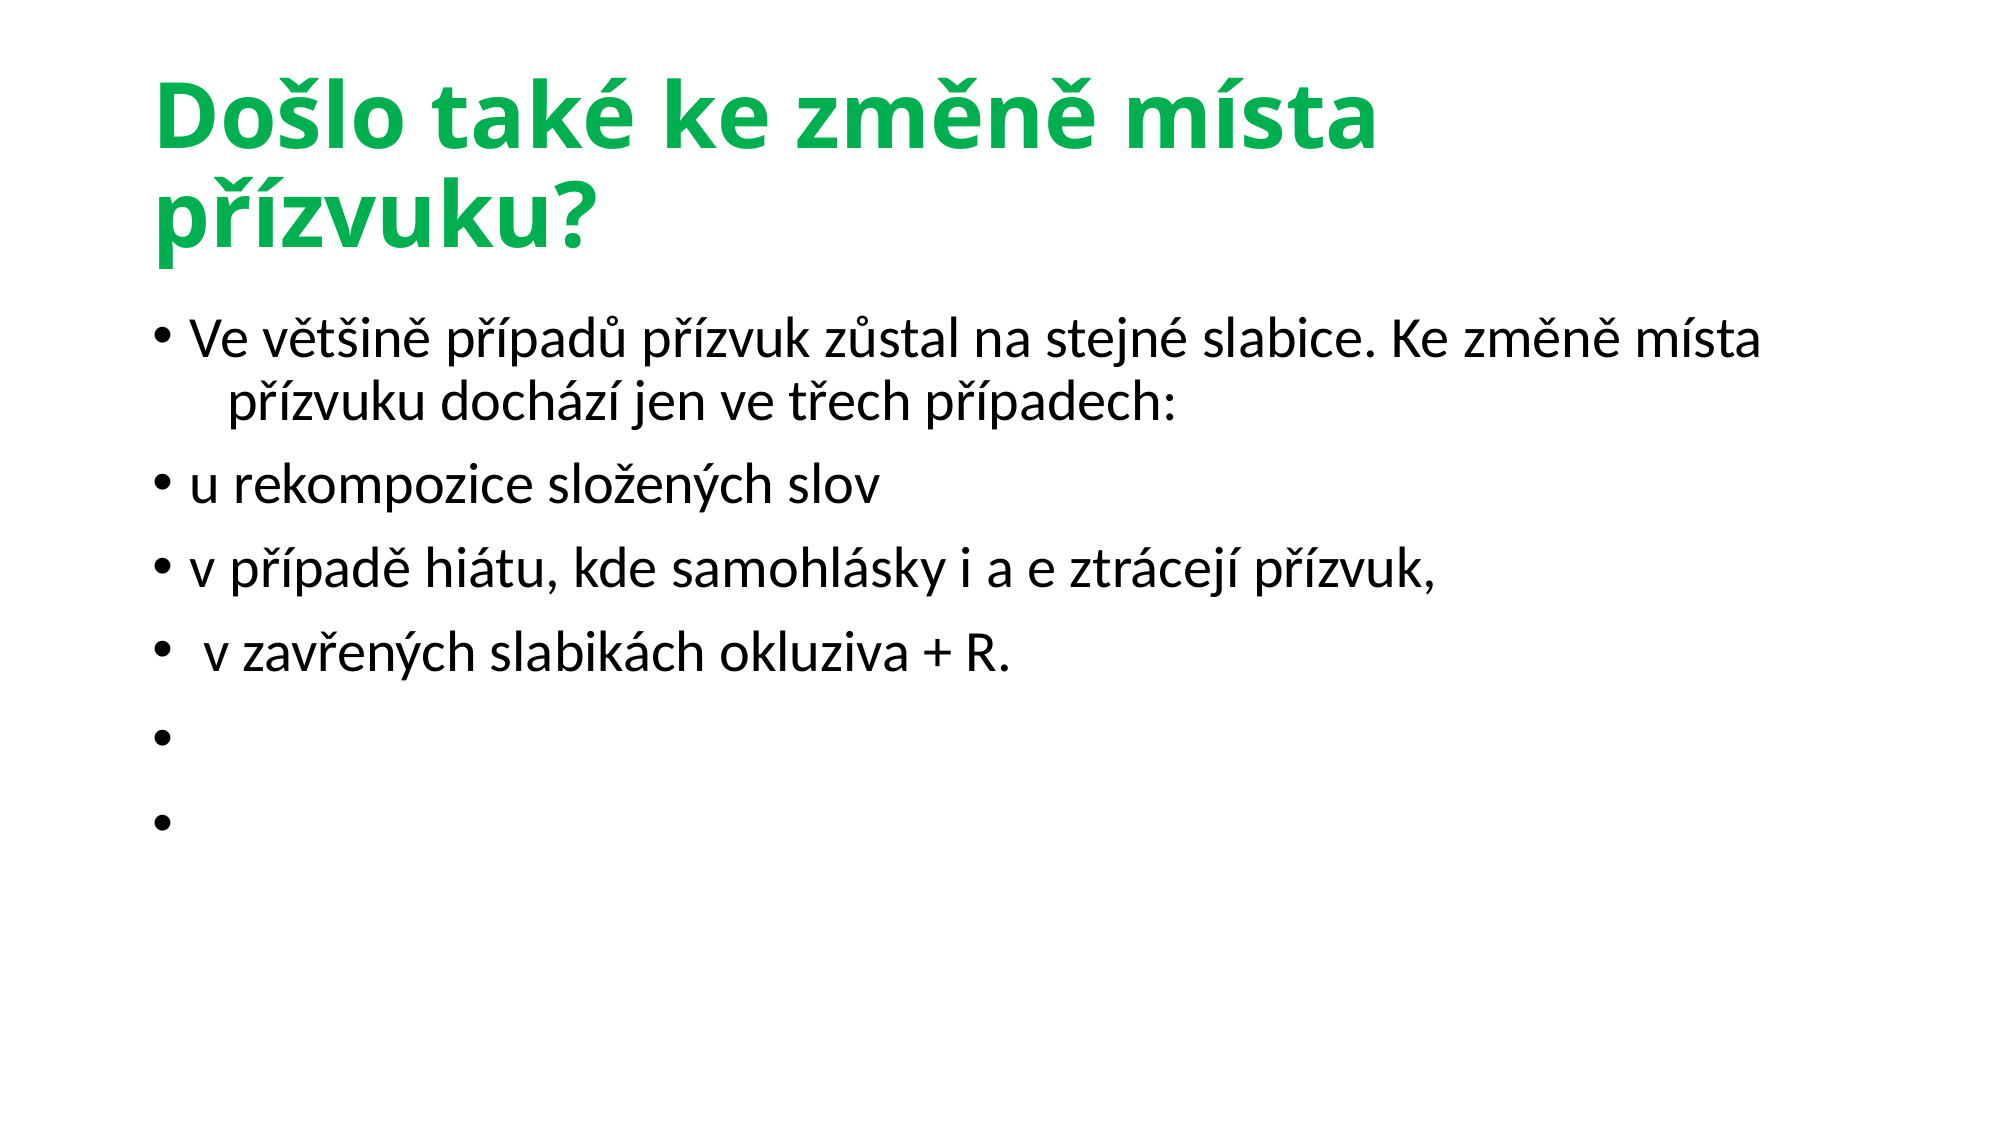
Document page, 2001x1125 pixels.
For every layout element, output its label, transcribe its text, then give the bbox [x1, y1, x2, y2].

title Došlo také ke změně místa přízvuku? [137, 59, 1863, 278]
list Ve většině případů přízvuk zůstal na stejné slabice. Ke změně místa přízvuku dochází jen ve třech případech: u rekompozice složených slov v případě hiátu, kde samohlásky i a e ztrácejí přízvuk, v zavřených slabikách okluziva + R. [137, 299, 1863, 1014]
